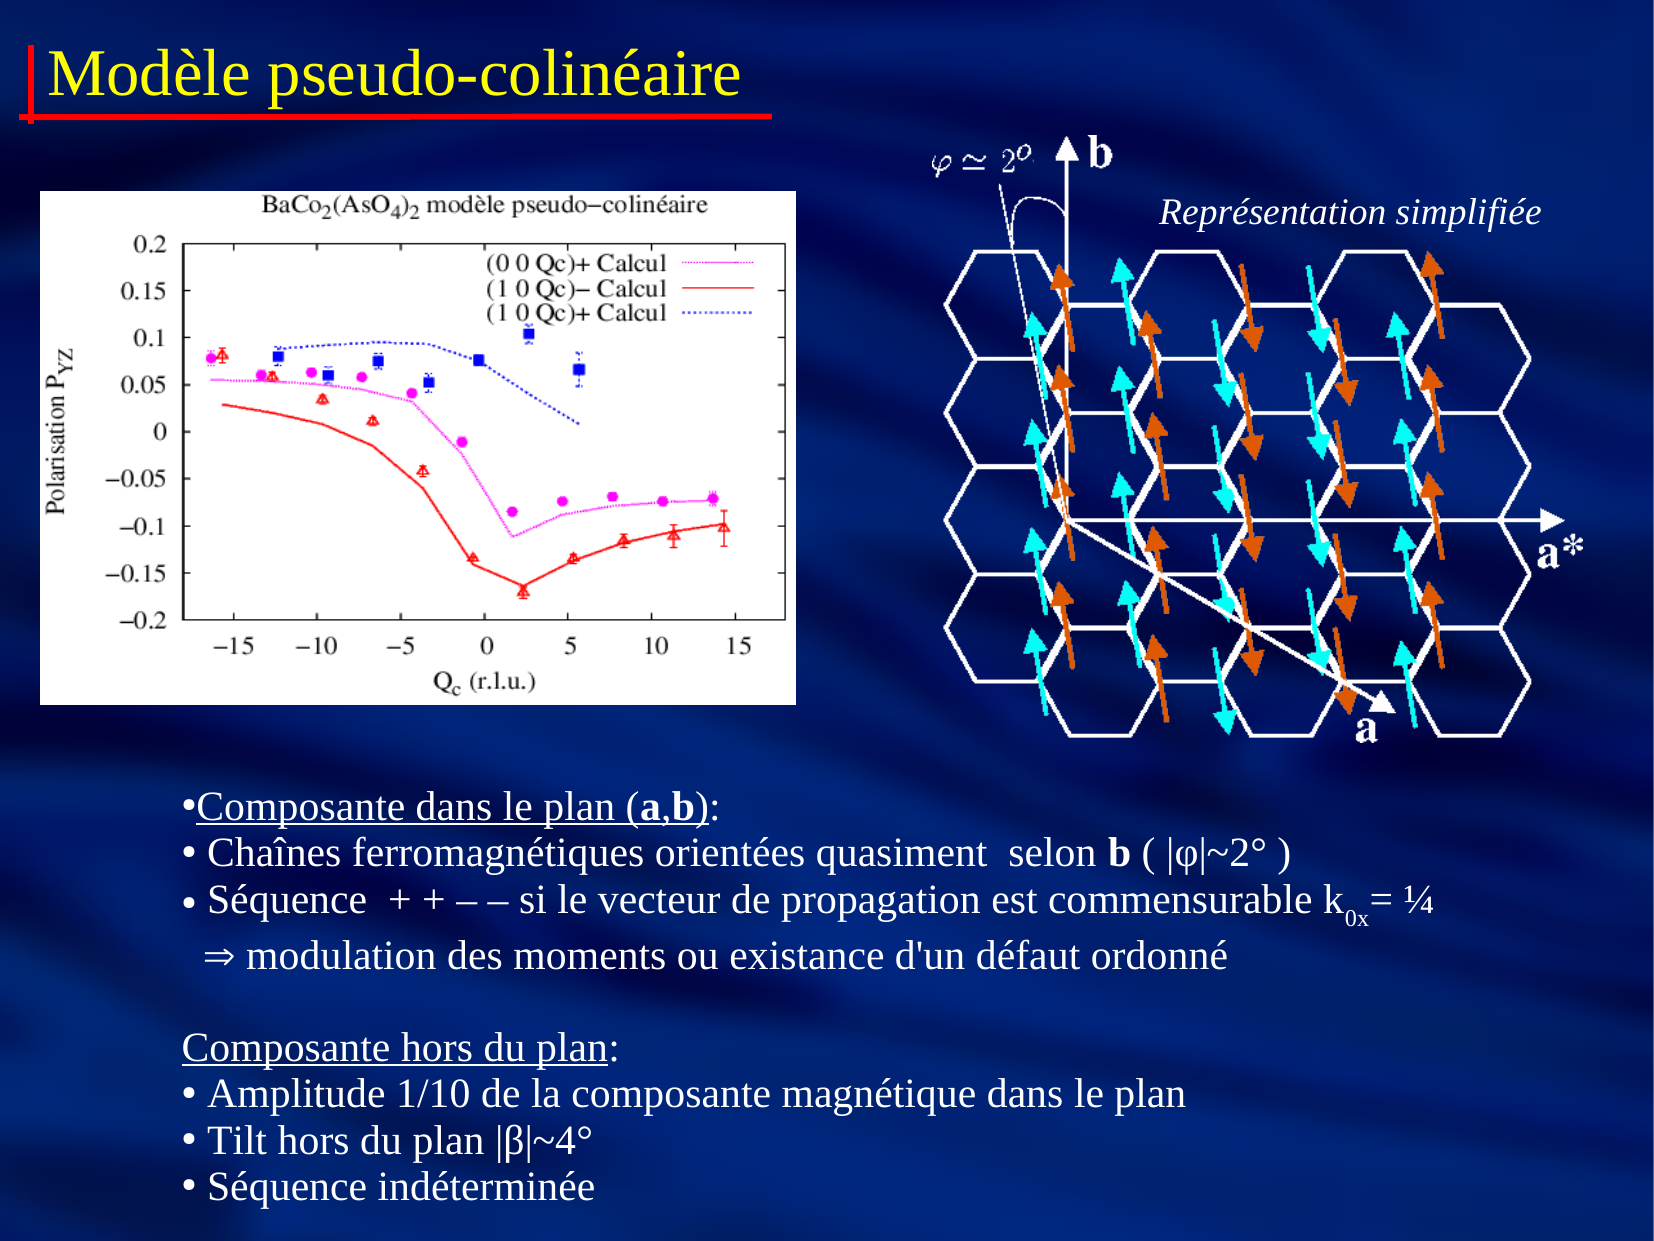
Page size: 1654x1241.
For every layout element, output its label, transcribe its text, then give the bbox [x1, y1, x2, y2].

picture [0, 0, 1654, 1241]
text_box Représentation simplifiée [1159, 191, 1543, 233]
text_box Composante dans le plan (a,b): Chaînes ferromagnétiques orientées quasiment selon b ( |φ|~2° ) Séquence + + – – si le vecteur de propagation est commensurable k0x= ¼  modulation des moments ou existance d'un défaut ordonné Composante hors du plan: Amplitude 1/10 de la composante magnétique dans le plan Tilt hors du plan |β|~4° Séquence indéterminée [181, 783, 1516, 1218]
text_box Modèle pseudo-colinéaire [47, 35, 1231, 110]
